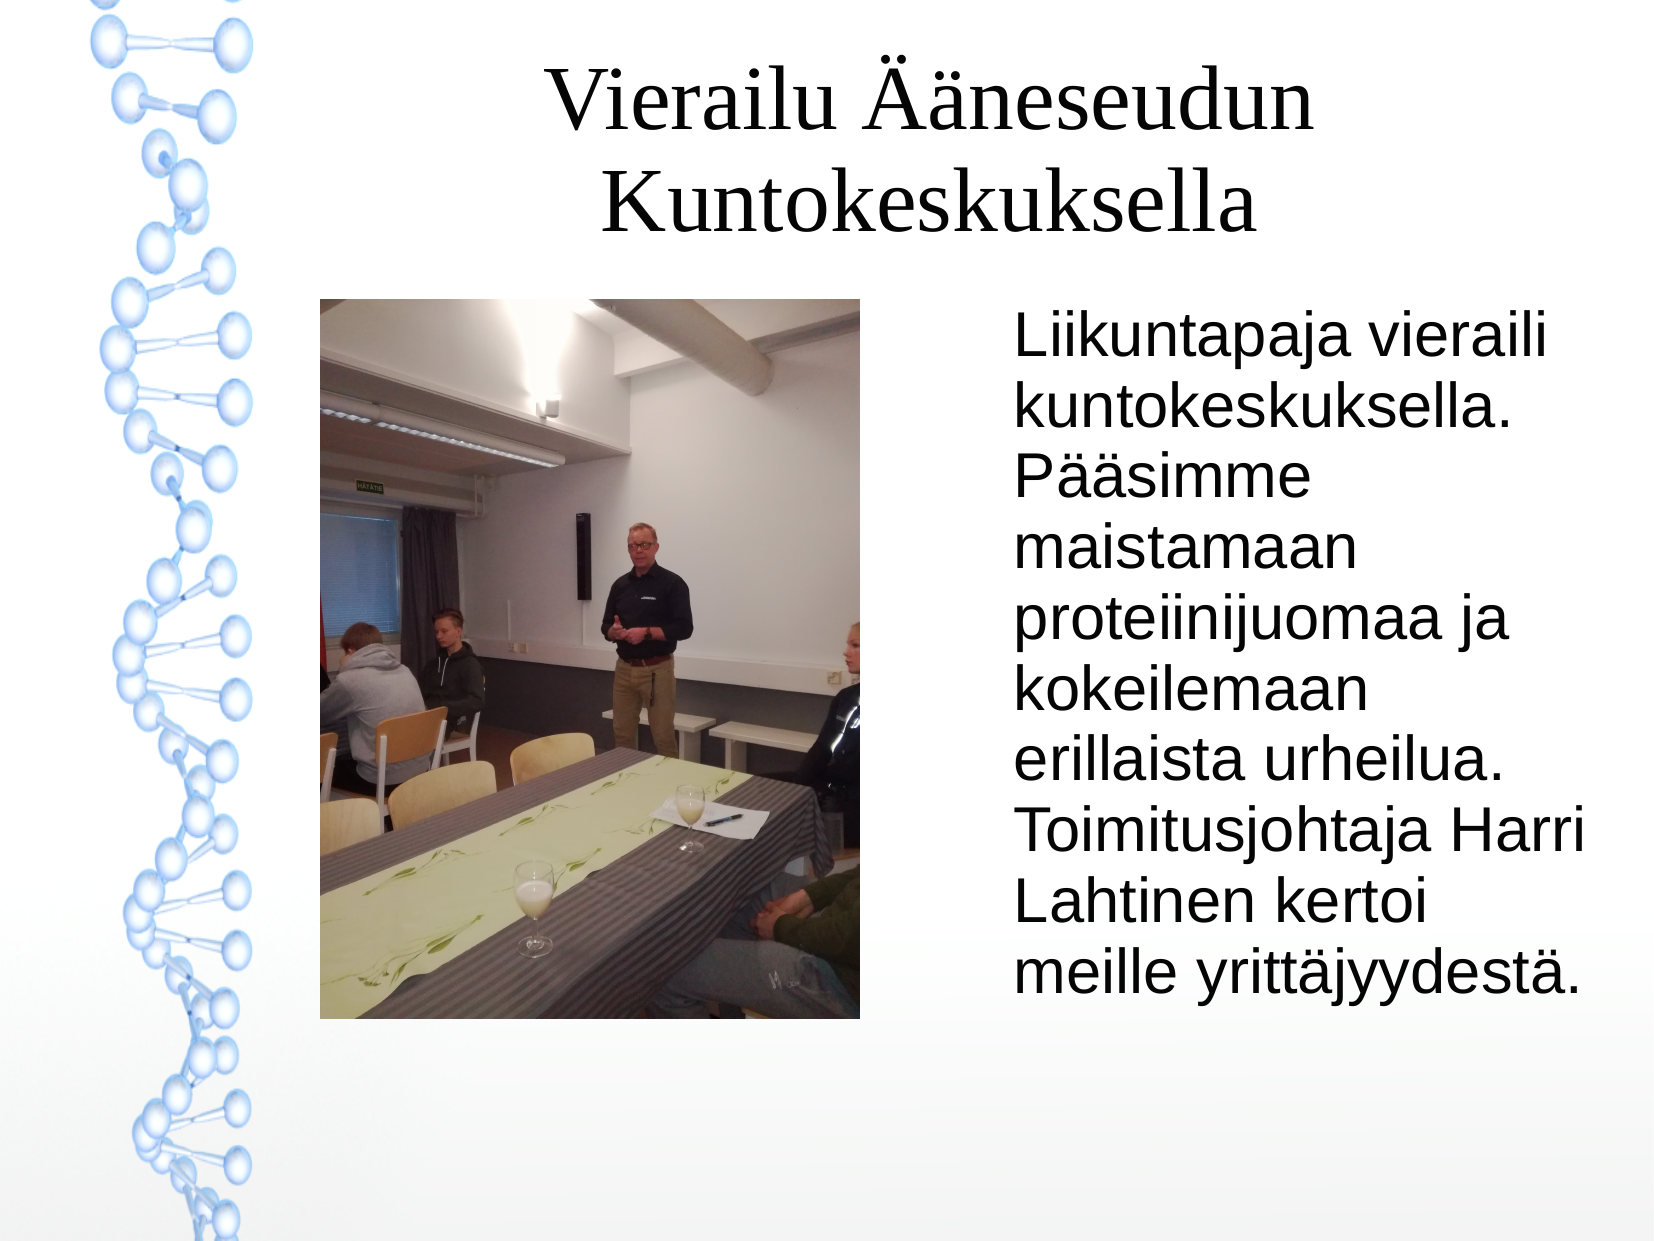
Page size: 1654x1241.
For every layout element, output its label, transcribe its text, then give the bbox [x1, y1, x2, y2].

title Vierailu Ääneseudun Kuntokeskuksella [265, 47, 1595, 252]
picture [0, 0, 1654, 1241]
list Liikuntapaja vieraili kuntokeskuksella. Pääsimme maistamaan proteiinijuomaa ja kokeilemaan erillaista urheilua. Toimitusjohtaja Harri Lahtinen kertoi meille yrittäjyydestä. [946, 299, 1595, 1019]
